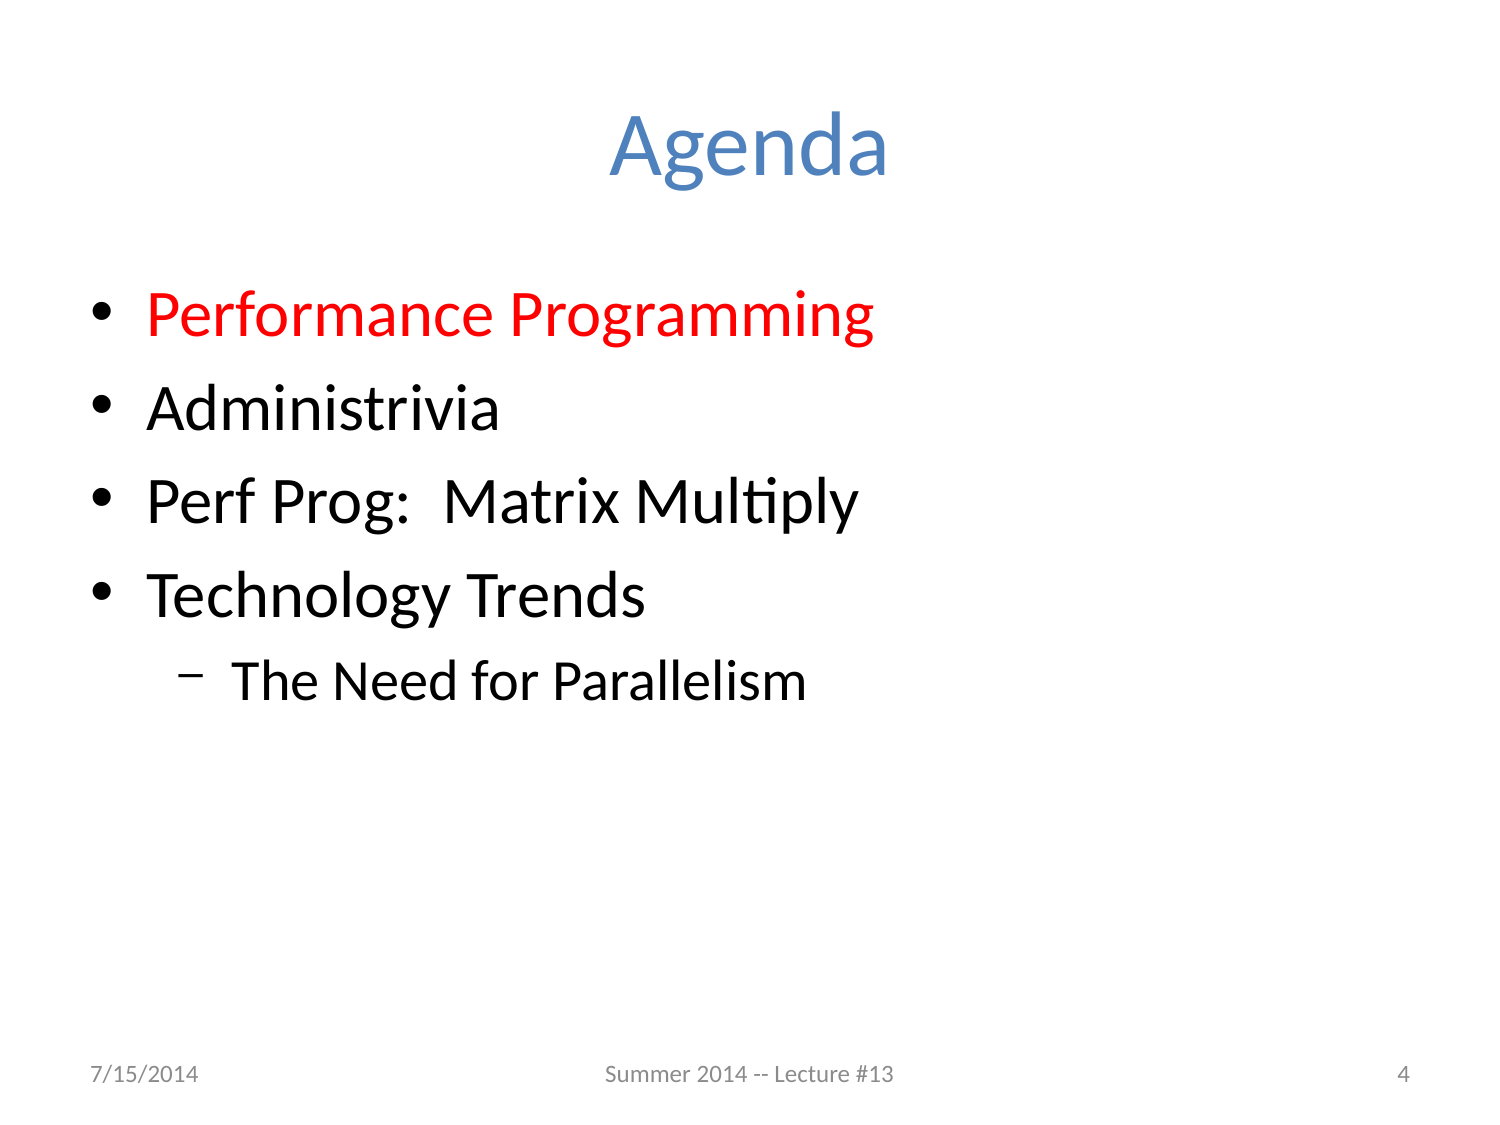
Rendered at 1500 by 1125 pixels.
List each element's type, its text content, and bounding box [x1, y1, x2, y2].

list Performance Programming Administrivia Perf Prog: Matrix Multiply Technology Trends The Need for Parallelism [75, 262, 1425, 1073]
footer Summer 2014 -- Lecture #13 [512, 1042, 988, 1103]
slide_number 7/15/2014 [75, 1042, 425, 1103]
slide_number <number> [1074, 1042, 1425, 1103]
title Agenda [75, 45, 1425, 233]
